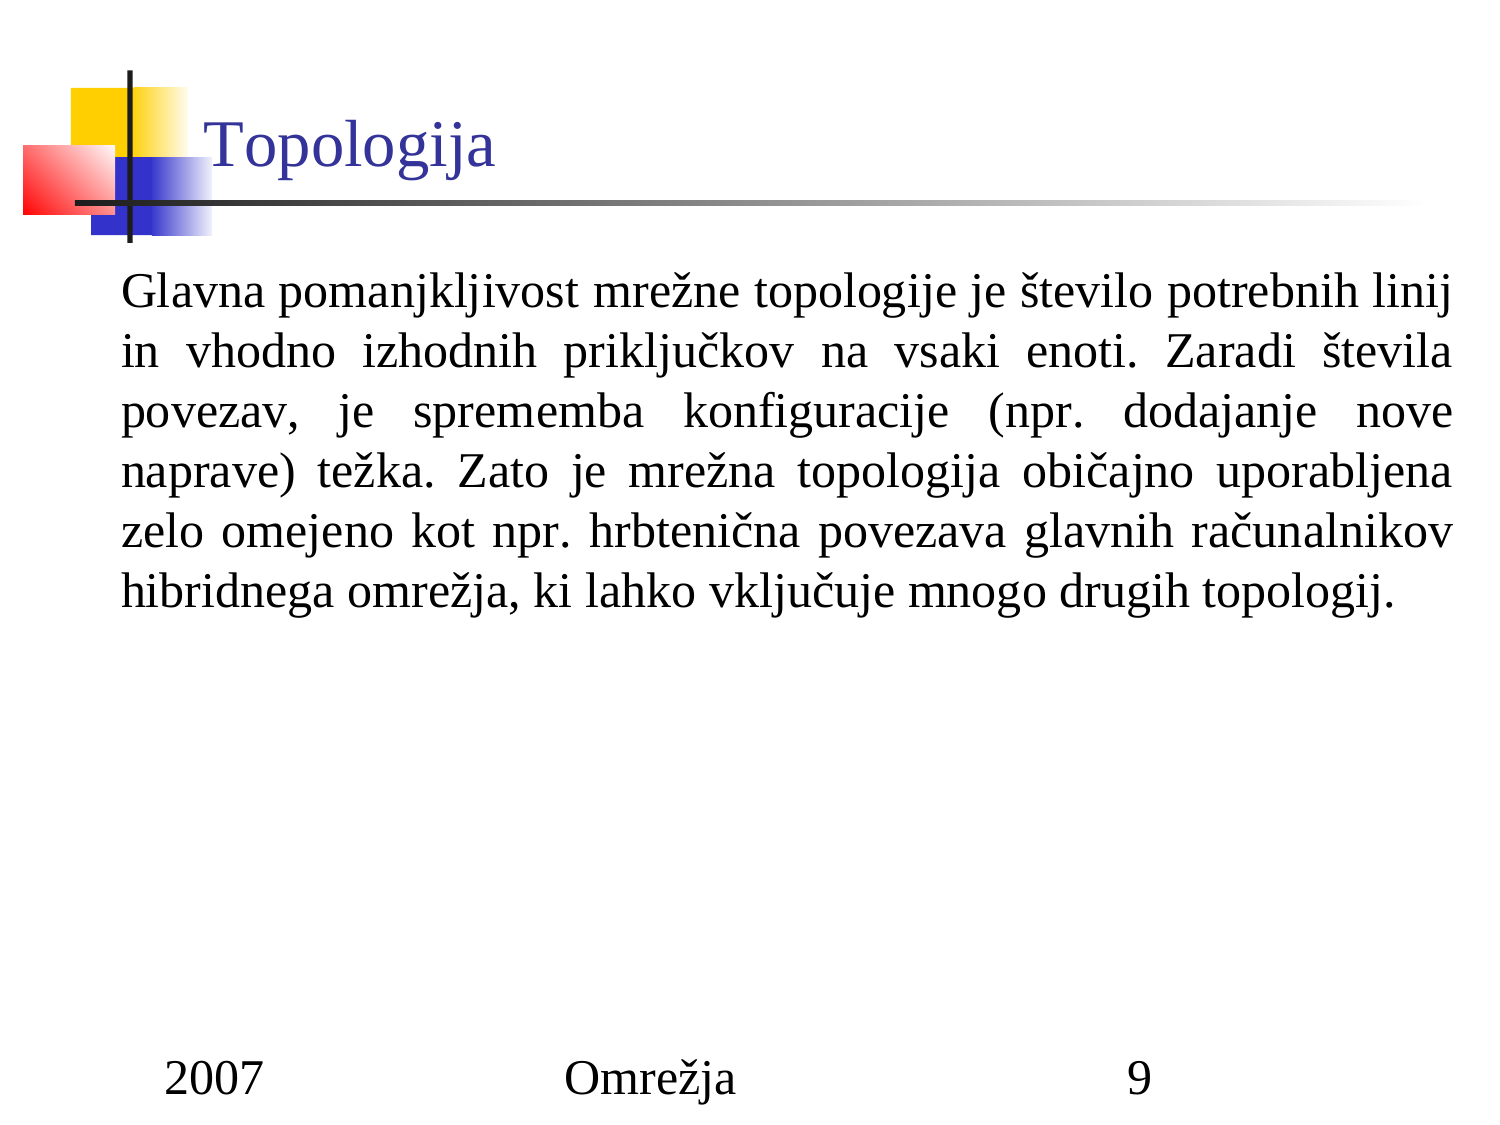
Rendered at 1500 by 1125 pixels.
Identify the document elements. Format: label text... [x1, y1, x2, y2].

list Glavna pomanjkljivost mrežne topologije je število potrebnih linij in vhodno izhodnih priključkov na vsaki enoti. Zaradi števila povezav, je sprememba konfiguracije (npr. dodajanje nove naprave) težka. Zato je mrežna topologija običajno uporabljena zelo omejeno kot npr. hrbtenična povezava glavnih računalnikov hibridnega omrežja, ki lahko vključuje mnogo drugih topologij. [50, 249, 1469, 1007]
title Topologija [188, 92, 1468, 188]
